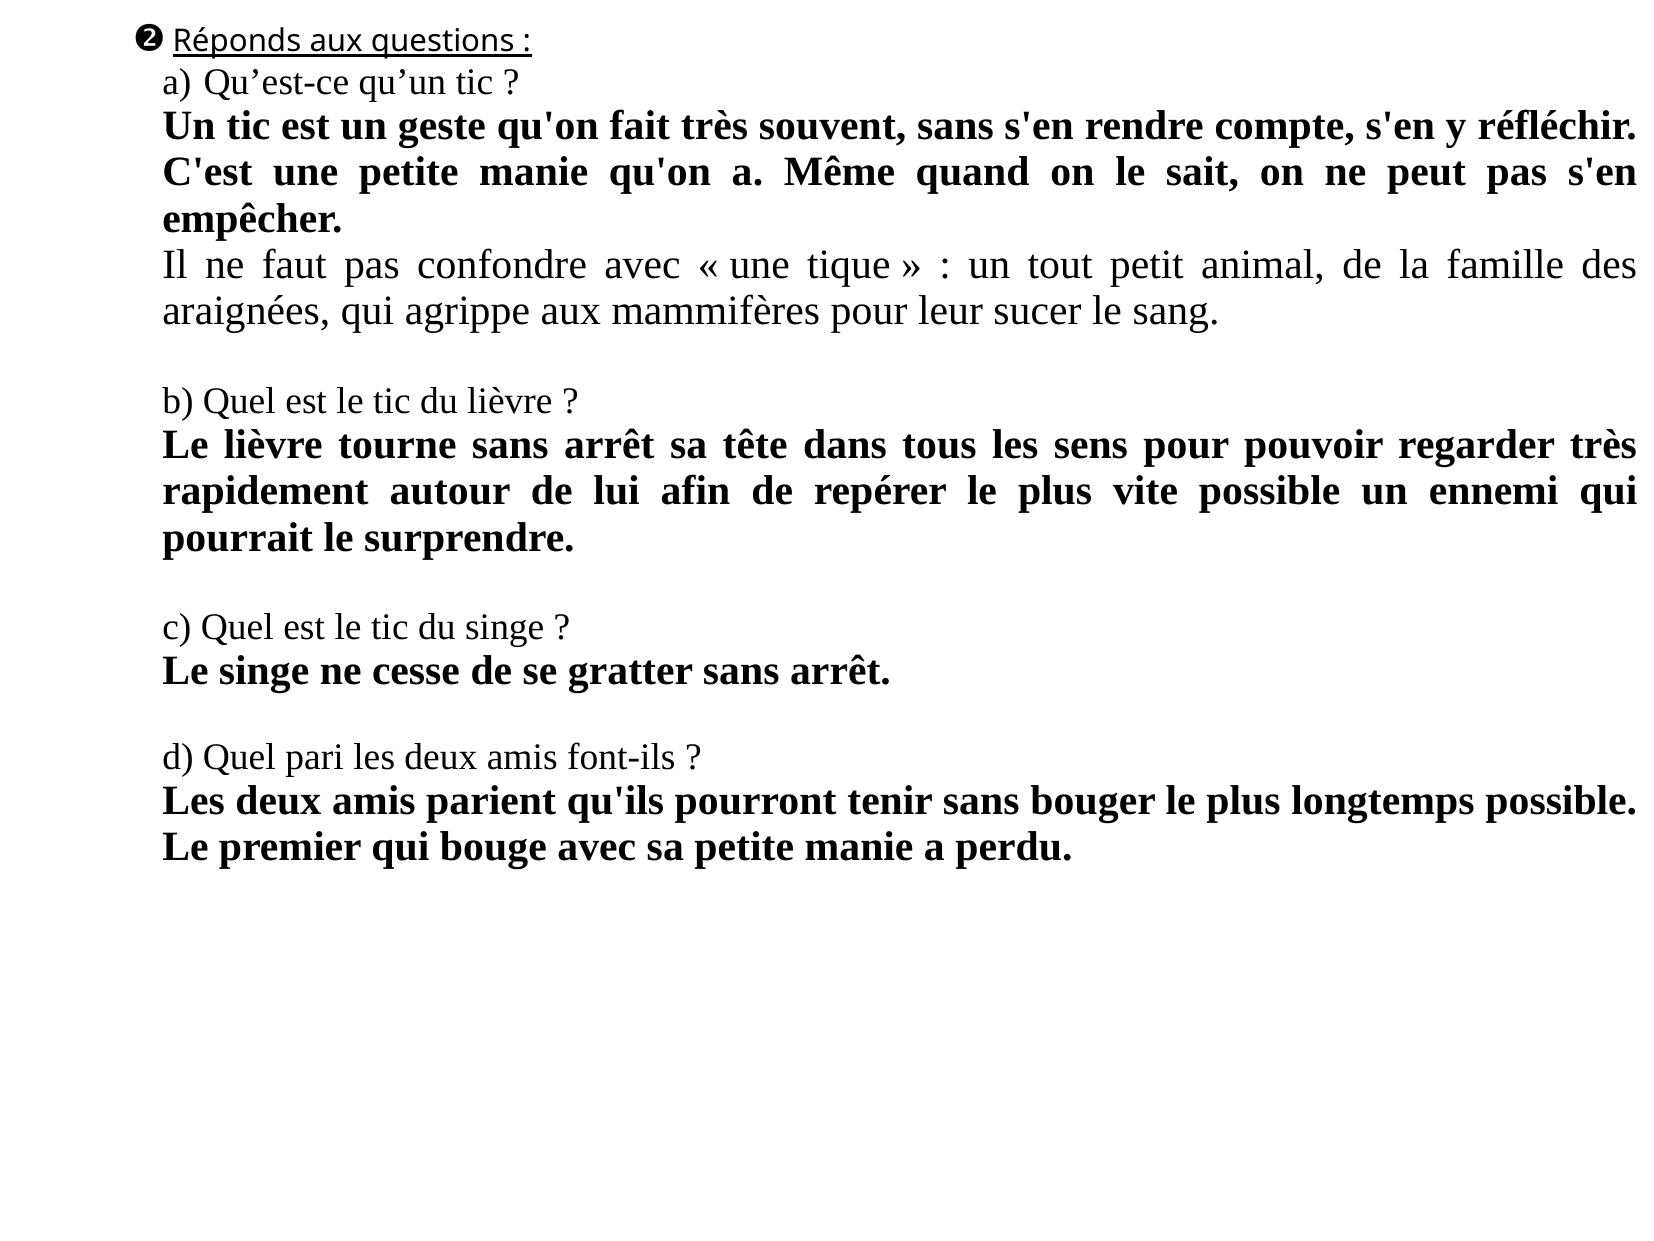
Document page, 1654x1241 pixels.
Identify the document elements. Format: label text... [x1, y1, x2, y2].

text_box v Réponds aux questions : a) Qu’est-ce qu’un tic ? Un tic est un geste qu'on fait très souvent, sans s'en rendre compte, s'en y réfléchir. C'est une petite manie qu'on a. Même quand on le sait, on ne peut pas s'en empêcher. Il ne faut pas confondre avec « une tique » : un tout petit animal, de la famille des araignées, qui agrippe aux mammifères pour leur sucer le sang. b) Quel est le tic du lièvre ? Le lièvre tourne sans arrêt sa tête dans tous les sens pour pouvoir regarder très rapidement autour de lui afin de repérer le plus vite possible un ennemi qui pourrait le surprendre. c) Quel est le tic du singe ? Le singe ne cesse de se gratter sans arrêt. d) Quel pari les deux amis font-ils ? Les deux amis parient qu'ils pourront tenir sans bouger le plus longtemps possible. Le premier qui bouge avec sa petite manie a perdu. [117, 0, 1654, 885]
